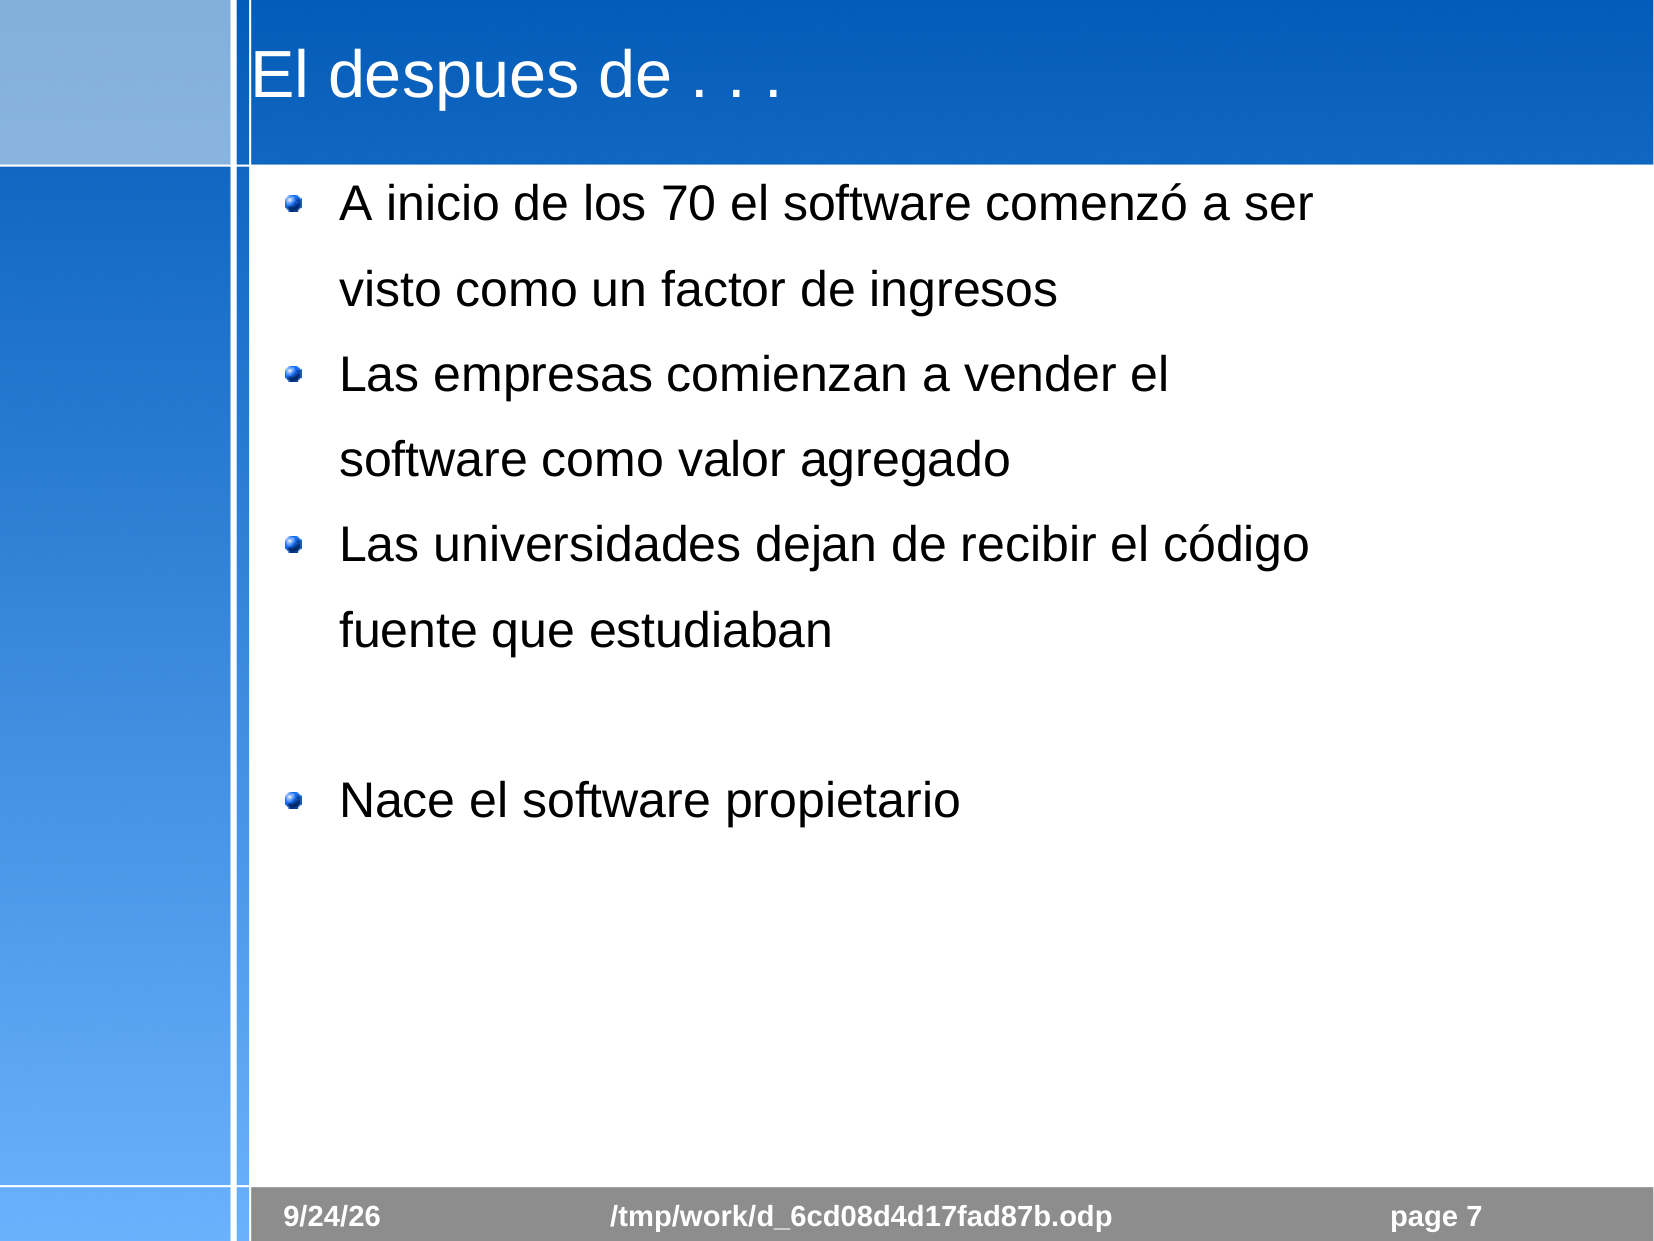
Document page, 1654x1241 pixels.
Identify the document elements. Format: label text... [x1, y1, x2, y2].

list A inicio de los 70 el software comenzó a ser visto como un factor de ingresos Las empresas comienzan a vender el software como valor agregado Las universidades dejan de recibir el código fuente que estudiaban Nace el software propietario [250, 175, 1477, 1036]
picture [0, 0, 1654, 1241]
title El despues de . . . [250, 19, 1477, 130]
